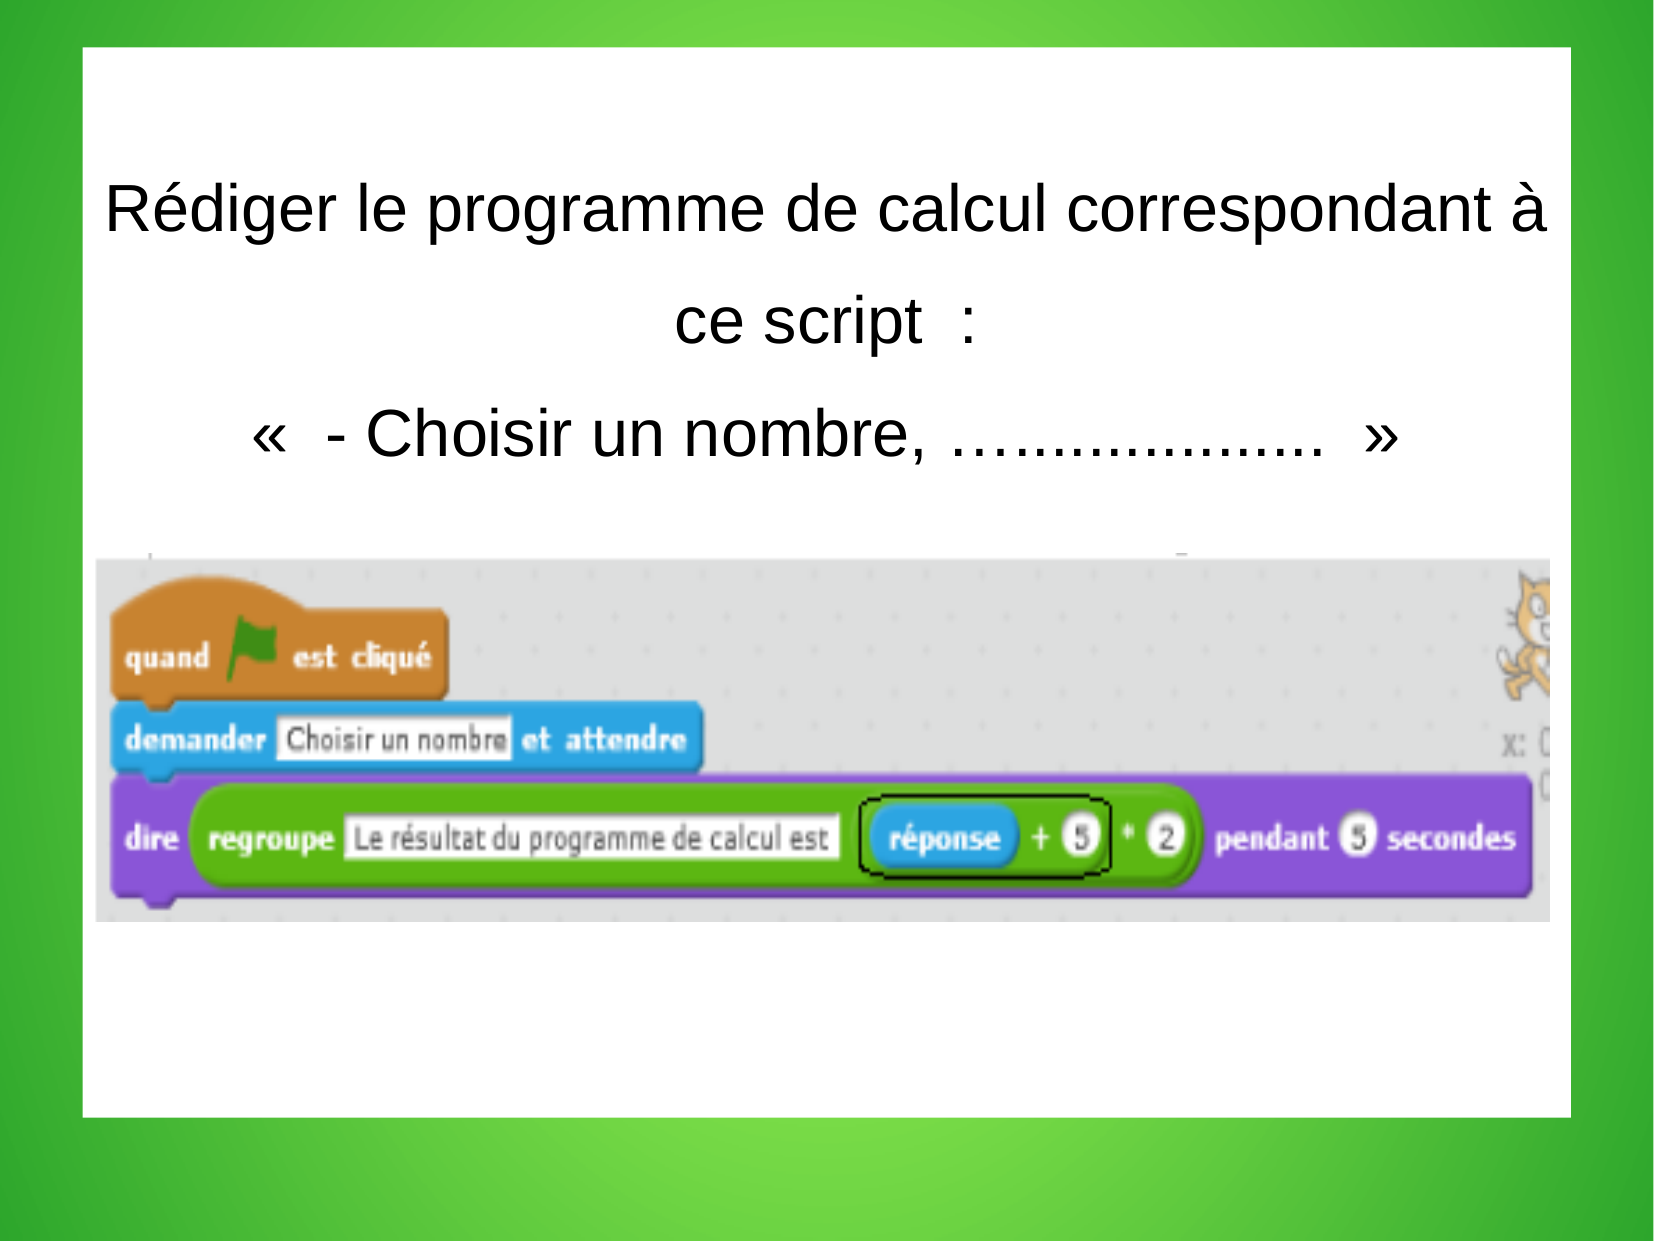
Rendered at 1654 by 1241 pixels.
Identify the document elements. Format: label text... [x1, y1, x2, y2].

picture [0, 0, 1654, 1241]
subtitle Rédiger le programme de calcul correspondant à ce script : « - Choisir un nombre, …................. » [82, 47, 1571, 1118]
